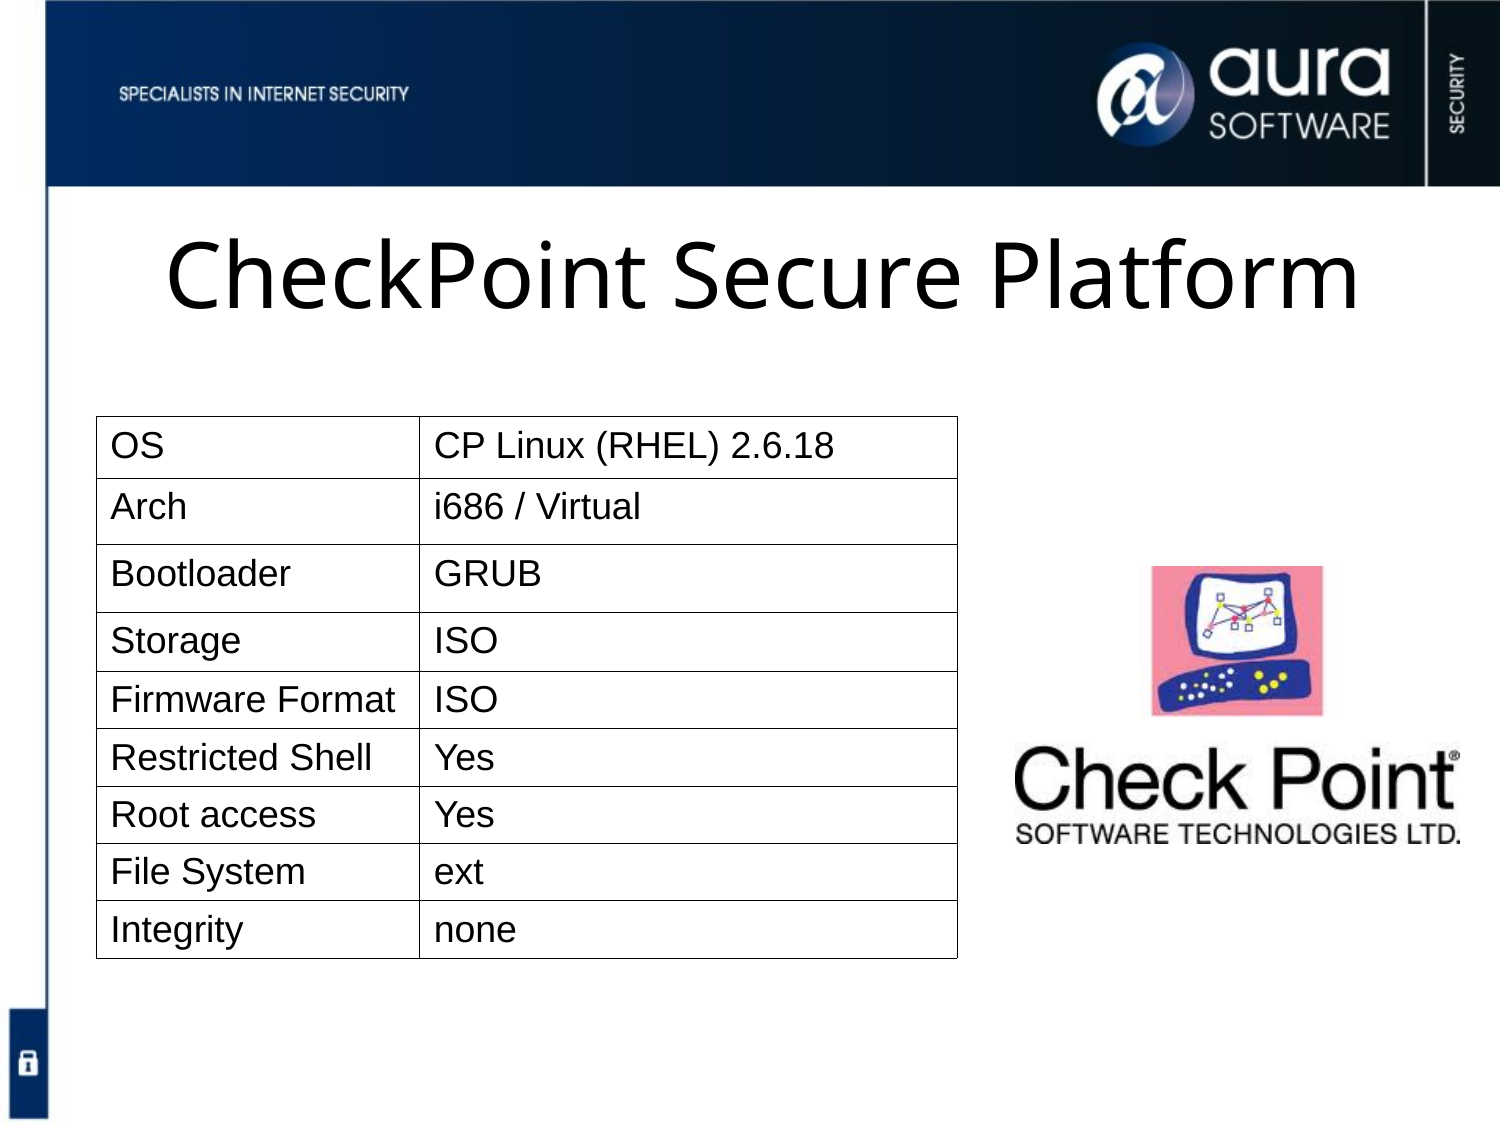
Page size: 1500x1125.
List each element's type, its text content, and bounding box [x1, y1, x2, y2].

table_cell none [420, 901, 957, 958]
table_cell ISO [420, 613, 957, 671]
table_cell ISO [420, 672, 957, 728]
table_cell Arch [97, 479, 419, 544]
table_cell Integrity [97, 901, 419, 958]
table_cell Firmware Format [97, 672, 419, 728]
table_header OS [97, 417, 419, 478]
table_cell GRUB [420, 545, 957, 612]
table_cell Storage [97, 613, 419, 671]
table_cell Root access [97, 787, 419, 843]
table_cell Bootloader [97, 545, 419, 612]
table_cell Yes [420, 729, 957, 786]
table_header CP Linux (RHEL) 2.6.18 [420, 417, 957, 478]
table_cell File System [97, 844, 419, 900]
title CheckPoint Secure Platform [88, 192, 1439, 355]
table_cell ext [420, 844, 957, 900]
table_cell Restricted Shell [97, 729, 419, 786]
table_cell i686 / Virtual [420, 479, 957, 544]
table_cell Yes [420, 787, 957, 843]
picture [0, 0, 1500, 1125]
